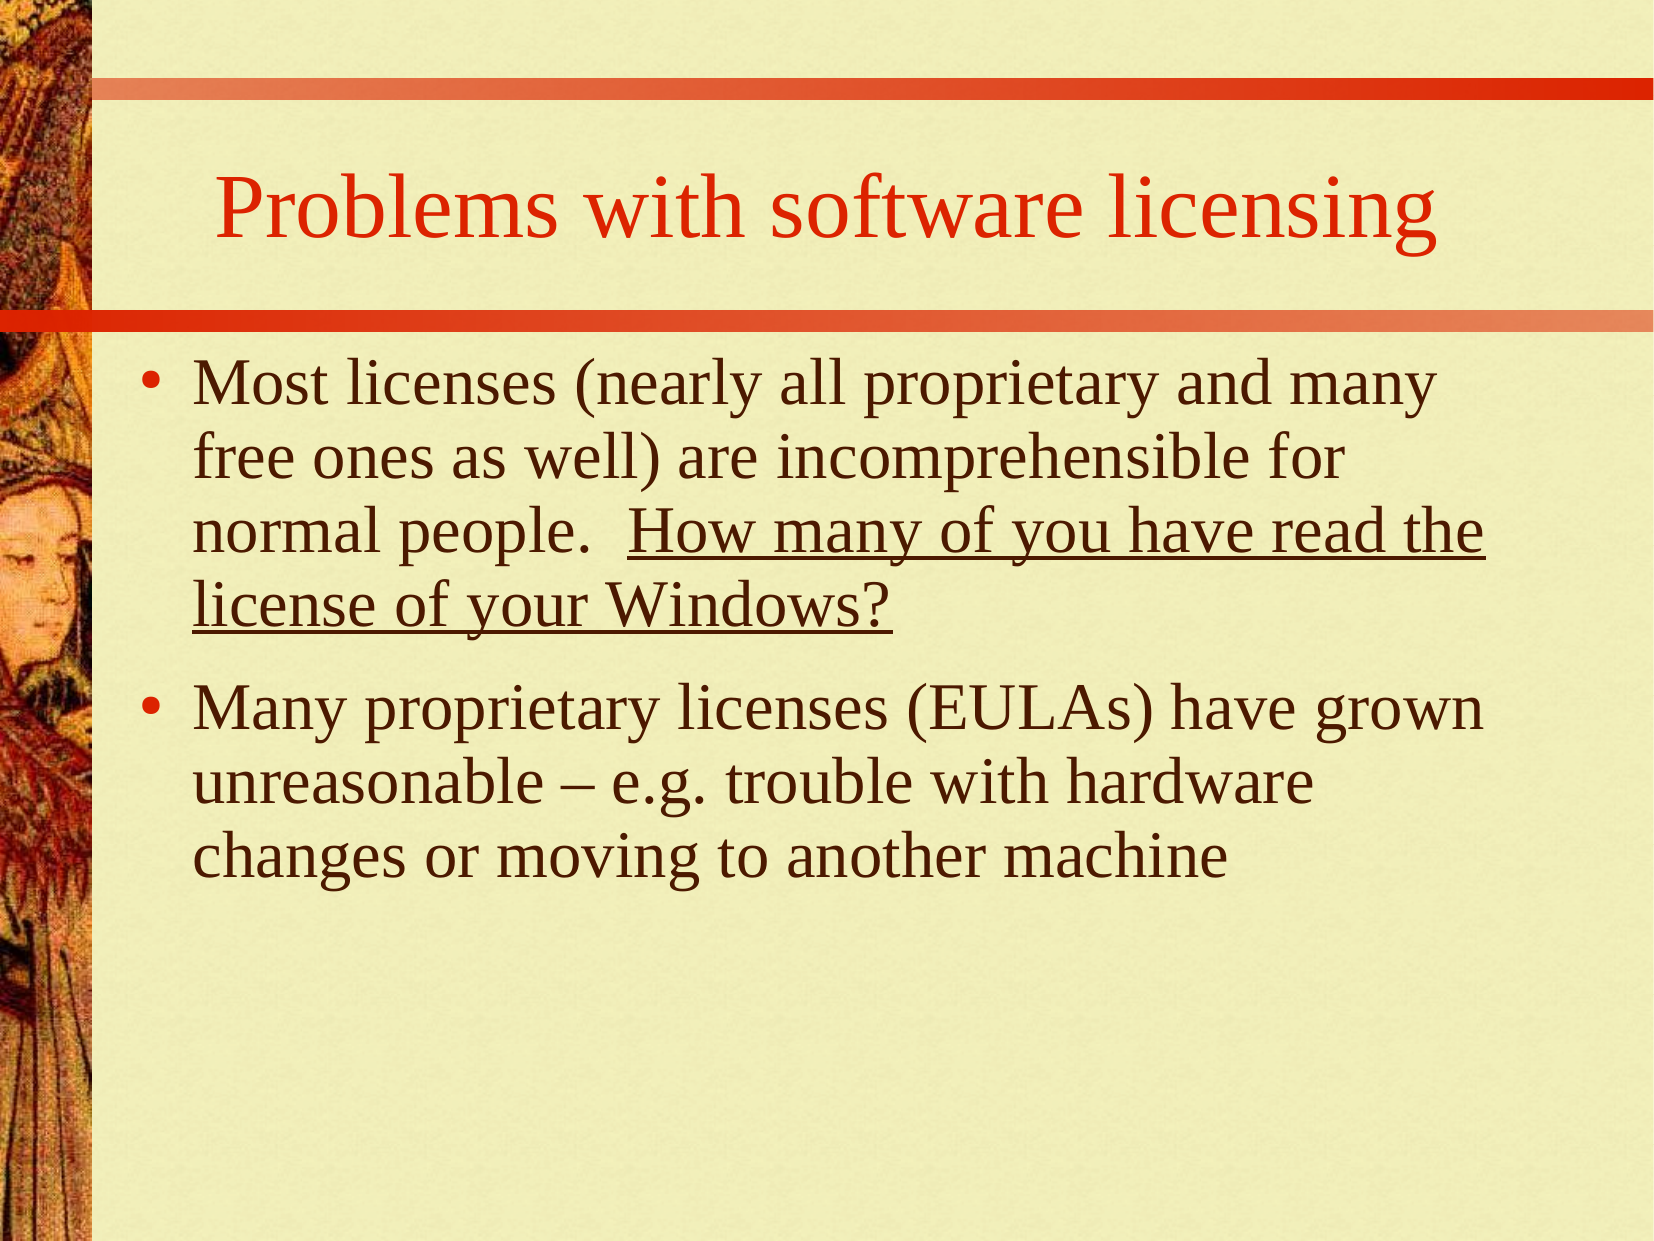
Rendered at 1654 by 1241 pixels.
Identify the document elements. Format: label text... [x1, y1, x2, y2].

list Most licenses (nearly all proprietary and many free ones as well) are incomprehensible for normal people. How many of you have read the license of your Windows? Many proprietary licenses (EULAs) have grown unreasonable – e.g. trouble with hardware changes or moving to another machine [121, 344, 1534, 1127]
picture [0, 0, 1654, 310]
title Problems with software licensing [121, 102, 1534, 311]
picture [0, 332, 1654, 1241]
